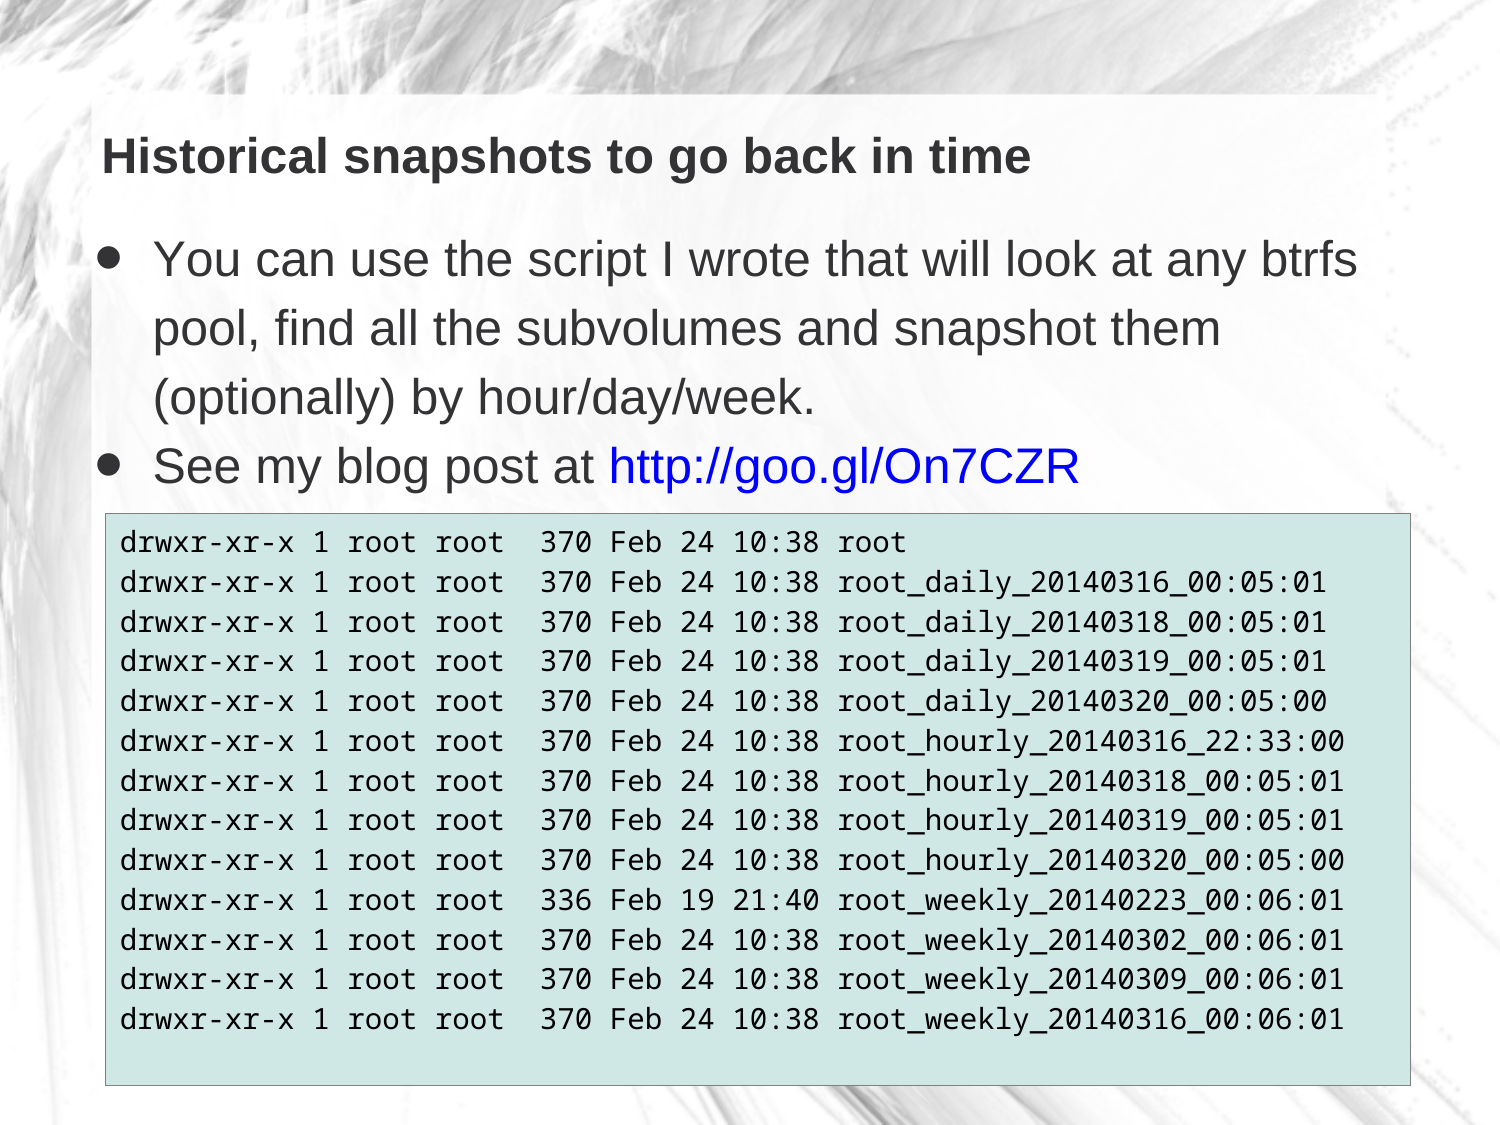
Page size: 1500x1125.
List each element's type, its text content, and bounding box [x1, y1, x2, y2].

text_box drwxr-xr-x 1 root root 370 Feb 24 10:38 root drwxr-xr-x 1 root root 370 Feb 24 10:38 root_daily_20140316_00:05:01 drwxr-xr-x 1 root root 370 Feb 24 10:38 root_daily_20140318_00:05:01 drwxr-xr-x 1 root root 370 Feb 24 10:38 root_daily_20140319_00:05:01 drwxr-xr-x 1 root root 370 Feb 24 10:38 root_daily_20140320_00:05:00 drwxr-xr-x 1 root root 370 Feb 24 10:38 root_hourly_20140316_22:33:00 drwxr-xr-x 1 root root 370 Feb 24 10:38 root_hourly_20140318_00:05:01 drwxr-xr-x 1 root root 370 Feb 24 10:38 root_hourly_20140319_00:05:01 drwxr-xr-x 1 root root 370 Feb 24 10:38 root_hourly_20140320_00:05:00 drwxr-xr-x 1 root root 336 Feb 19 21:40 root_weekly_20140223_00:06:01 drwxr-xr-x 1 root root 370 Feb 24 10:38 root_weekly_20140302_00:06:01 drwxr-xr-x 1 root root 370 Feb 24 10:38 root_weekly_20140309_00:06:01 drwxr-xr-x 1 root root 370 Feb 24 10:38 root_weekly_20140316_00:06:01 [105, 513, 1411, 1006]
picture [0, 0, 1500, 1125]
list You can use the script I wrote that will look at any btrfs pool, find all the subvolumes and snapshot them (optionally) by hour/day/week. See my blog post at http://goo.gl/On7CZR [62, 202, 1413, 483]
title Historical snapshots to go back in time [61, 108, 1412, 205]
